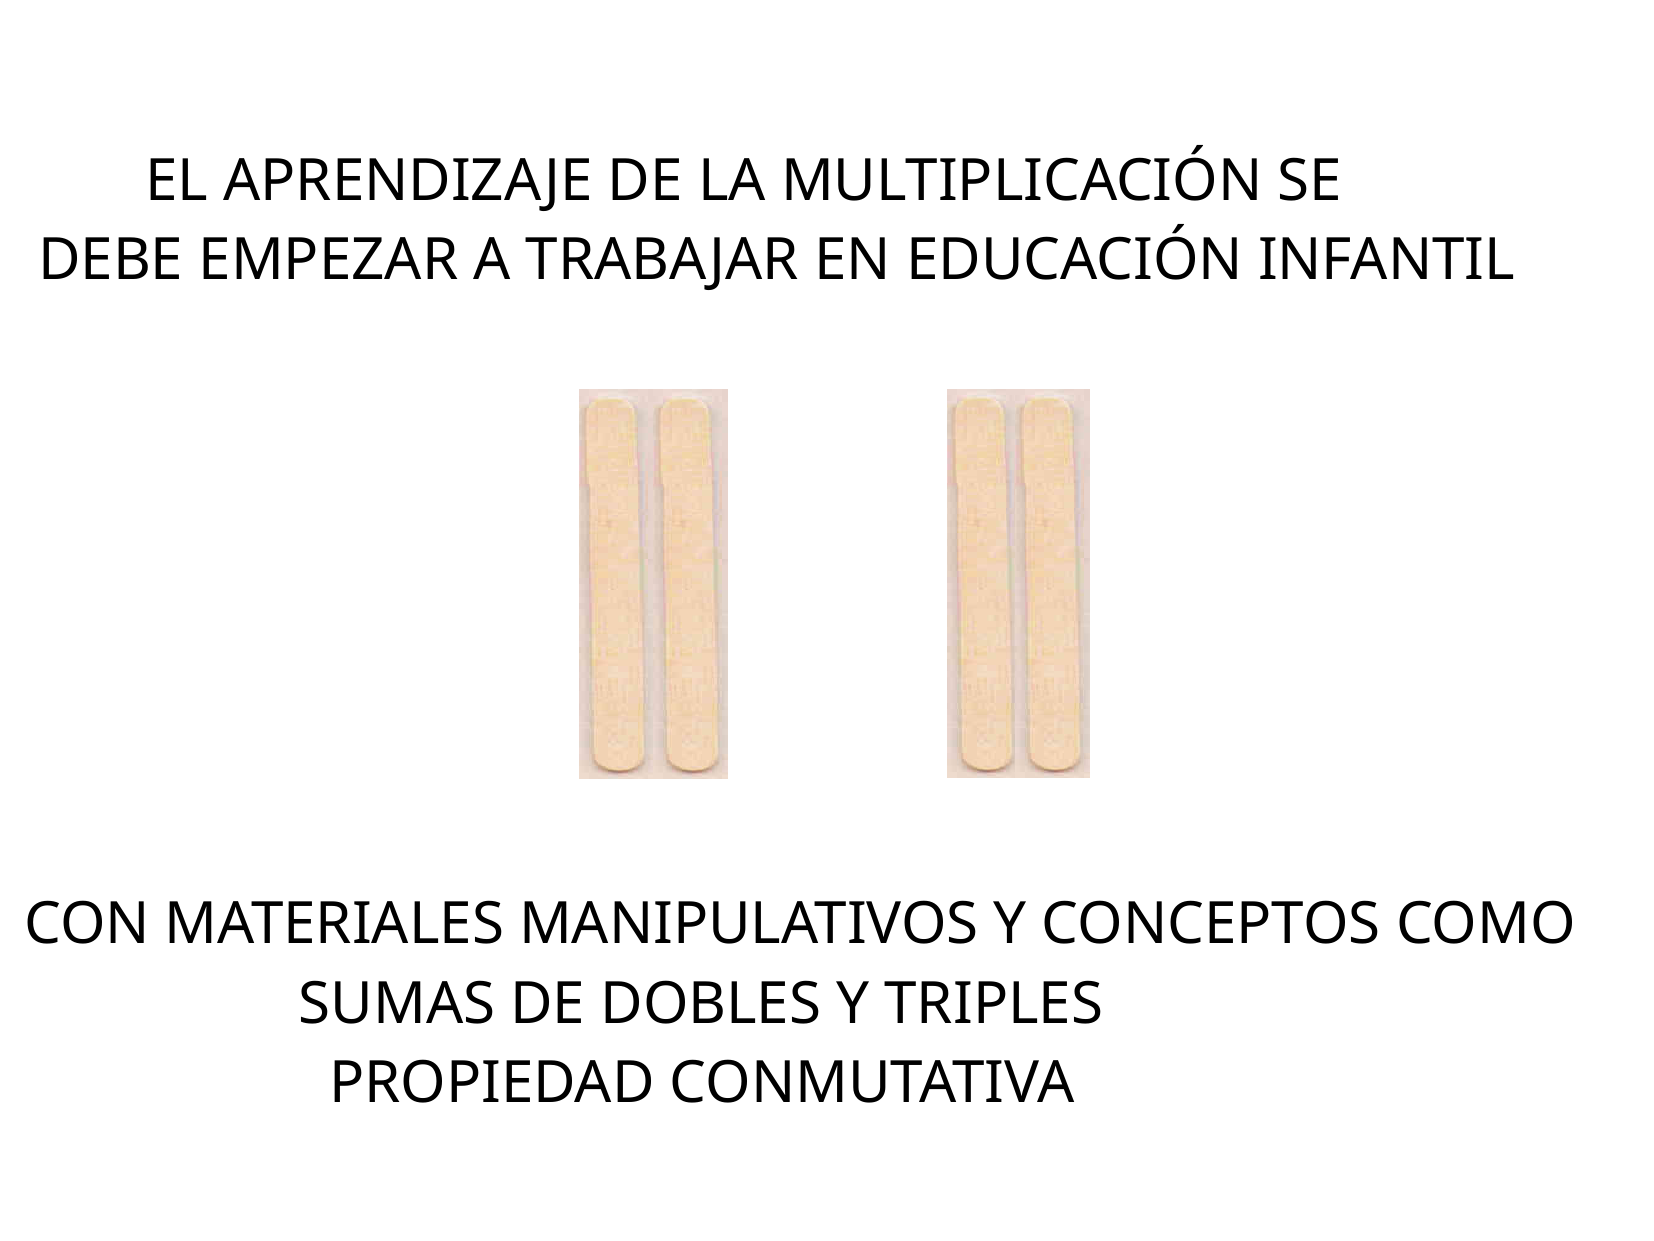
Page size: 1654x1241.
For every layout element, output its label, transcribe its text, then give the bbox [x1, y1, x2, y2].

text_box CON MATERIALES MANIPULATIVOS Y CONCEPTOS COMO SUMAS DE DOBLES Y TRIPLES PROPIEDAD CONMUTATIVA [9, 874, 1654, 1124]
picture [578, 389, 1093, 780]
text_box EL APRENDIZAJE DE LA MULTIPLICACIÓN SE DEBE EMPEZAR A TRABAJAR EN EDUCACIÓN INFANTIL [23, 130, 1622, 355]
